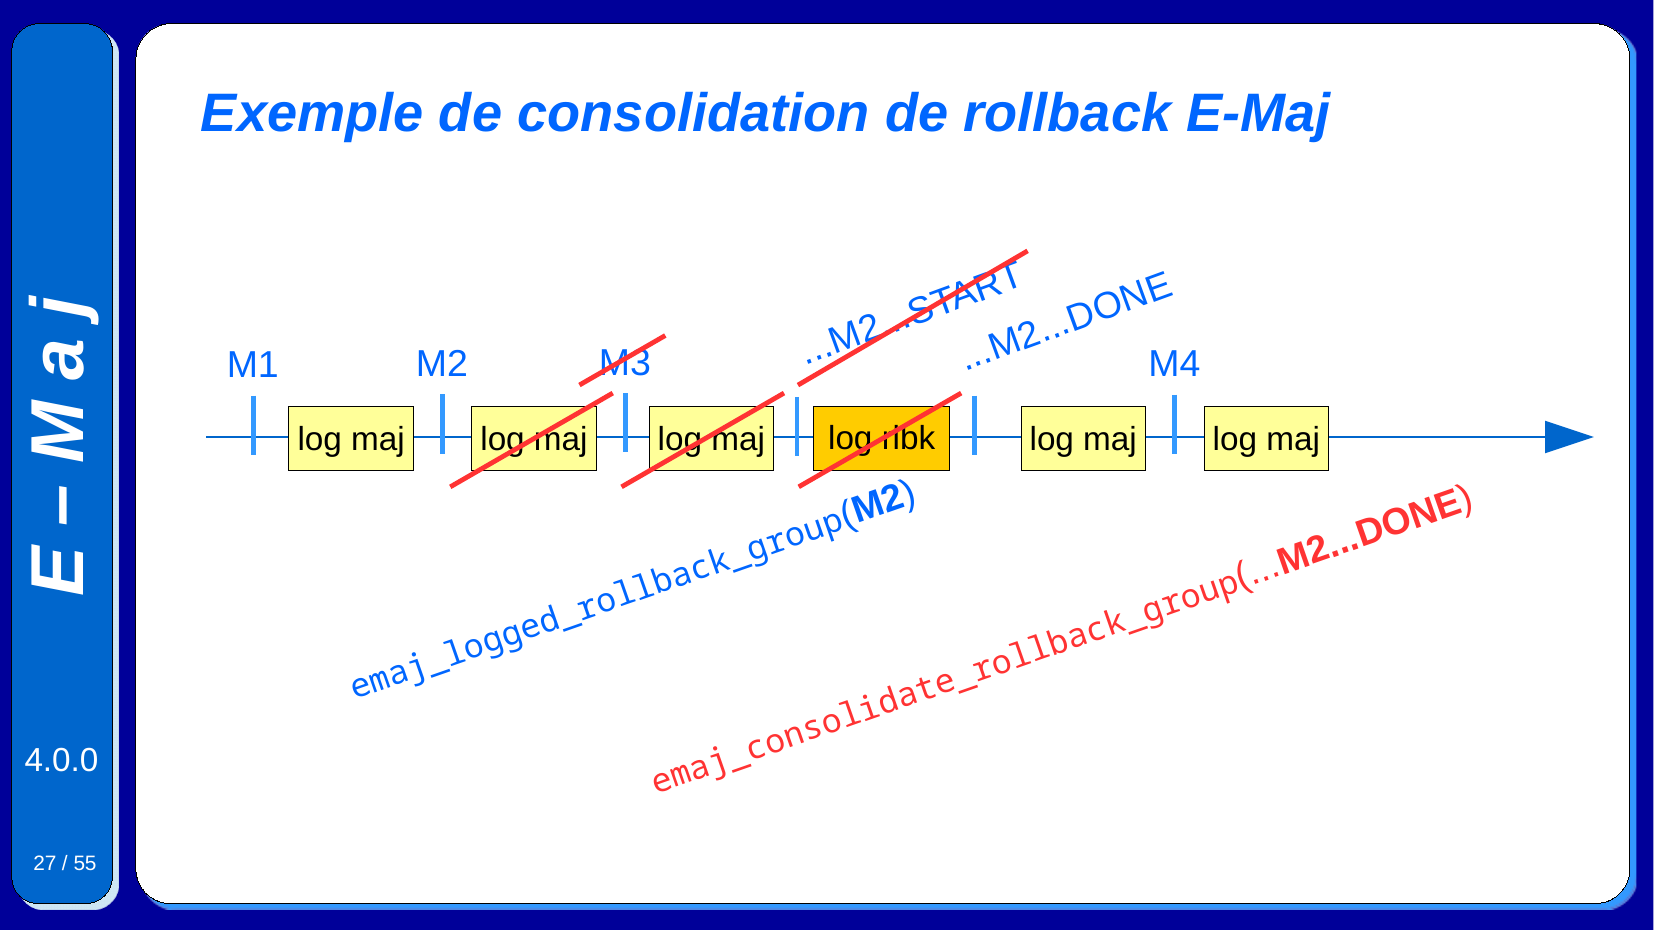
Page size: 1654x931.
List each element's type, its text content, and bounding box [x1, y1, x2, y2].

text_box emaj_logged_rollback_group(M2) [326, 471, 941, 731]
text_box M3 [584, 339, 666, 392]
text_box M3 [584, 334, 661, 379]
text_box log rlbk [813, 406, 932, 471]
text_box log maj [1021, 406, 1146, 471]
text_box M4 [1133, 335, 1216, 393]
text_box log maj [288, 406, 414, 471]
text_box emaj_consolidate_rollback_group(...M2...DONE) [627, 462, 1499, 825]
text_box ...M2...DONE [937, 250, 1195, 391]
text_box log maj [485, 406, 597, 471]
title Exemple de consolidation de rollback E-Maj [200, 34, 1575, 191]
text_box log maj [1204, 406, 1329, 471]
text_box log maj [471, 406, 583, 471]
text_box log maj [656, 406, 774, 471]
text_box M2 [401, 335, 483, 393]
text_box log rlbk [833, 406, 950, 471]
text_box log maj [649, 406, 755, 467]
text_box ...M2...START [777, 241, 1046, 383]
text_box M1 [212, 336, 294, 394]
